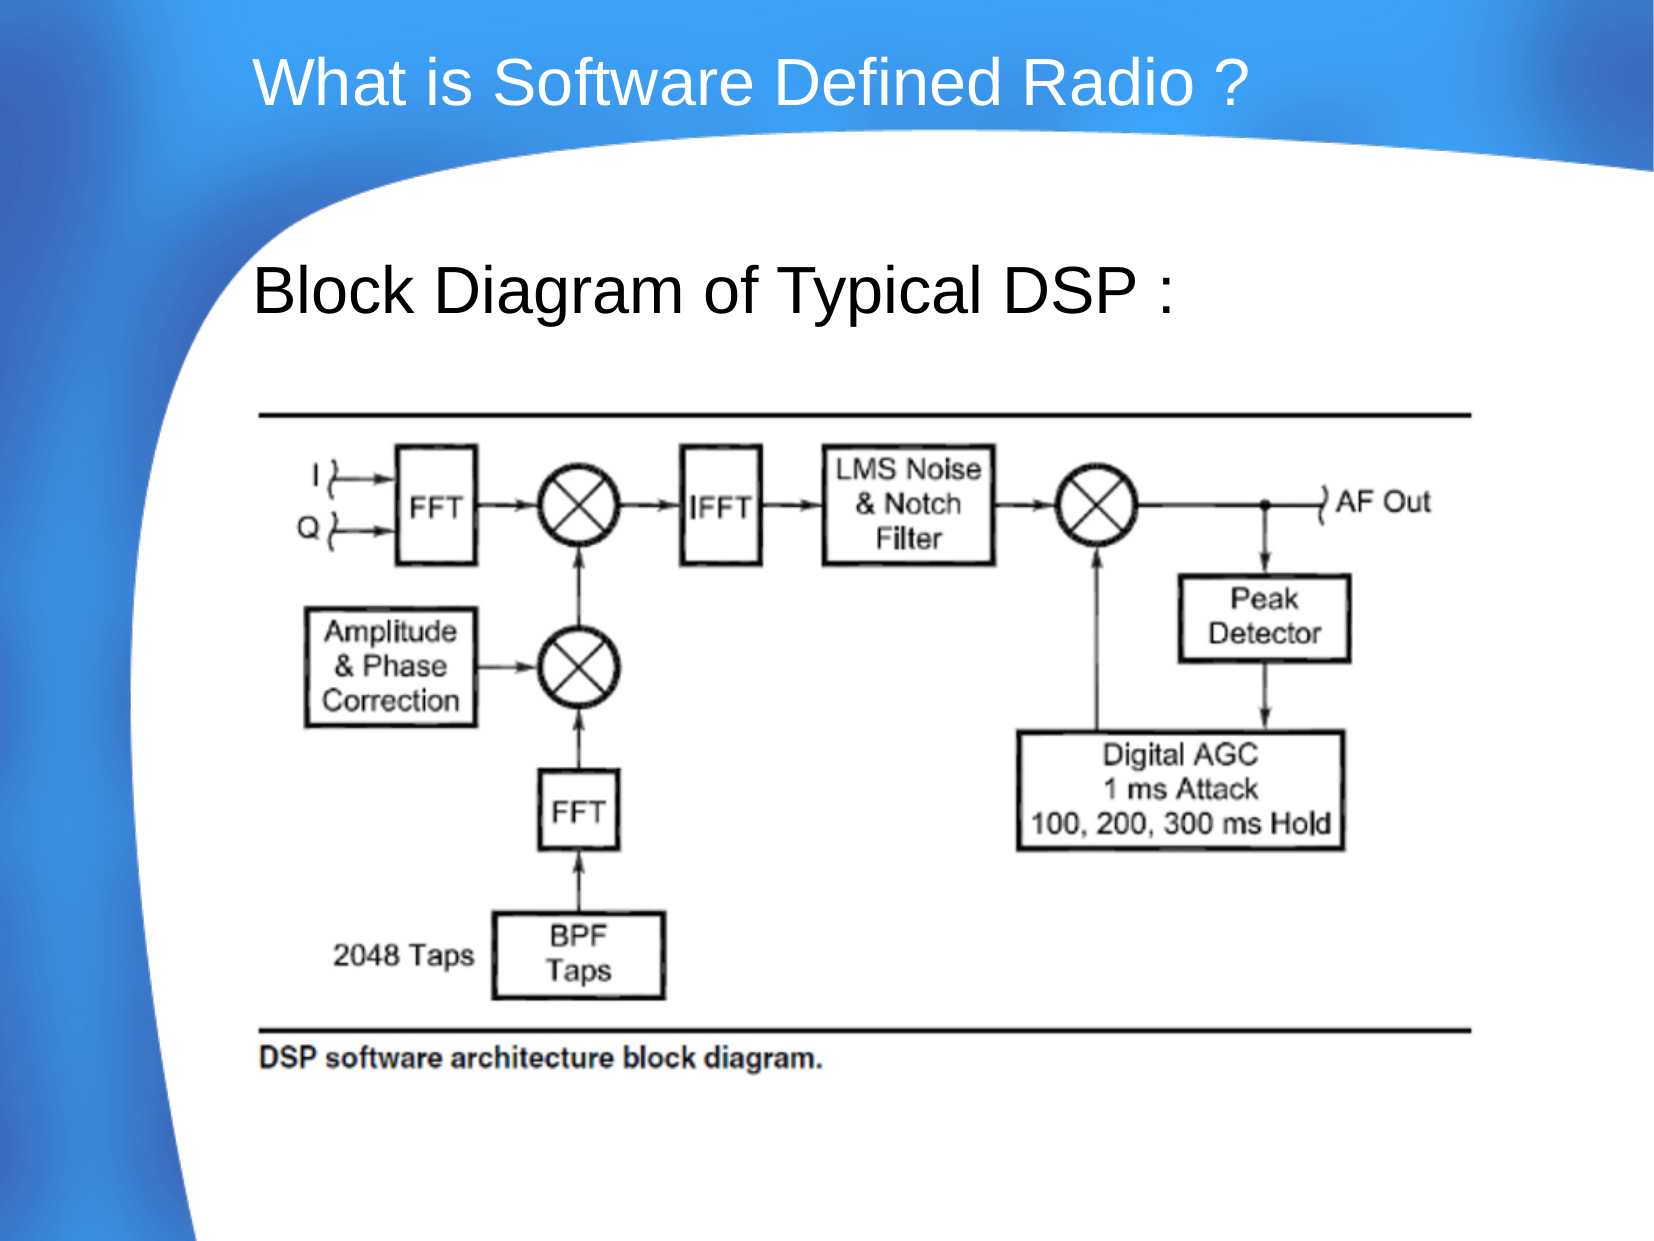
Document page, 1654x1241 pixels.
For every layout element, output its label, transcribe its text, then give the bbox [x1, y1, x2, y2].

list What is Software Defined Radio ? Block Diagram of Typical DSP : [252, 45, 1535, 1171]
picture [0, 0, 1654, 1241]
